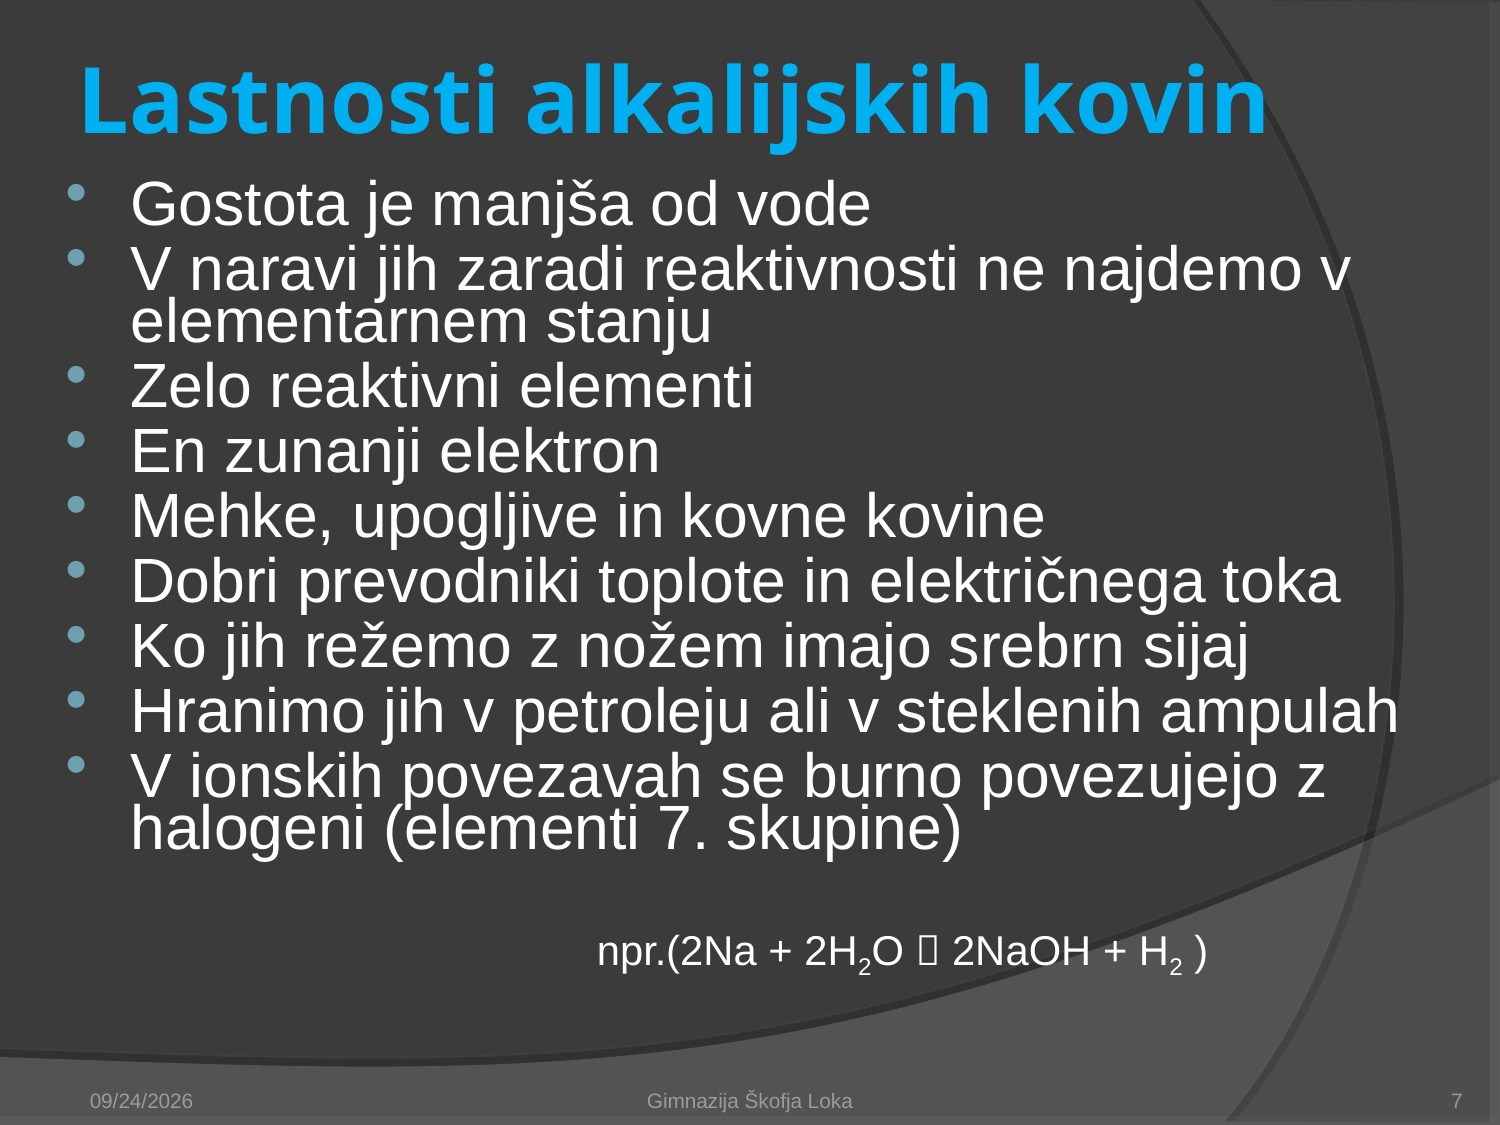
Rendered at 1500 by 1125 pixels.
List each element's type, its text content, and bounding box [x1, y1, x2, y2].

title Lastnosti alkalijskih kovin [70, 58, 1296, 175]
slide_number 05/31/2019 [75, 1053, 425, 1114]
slide_number <number> [1337, 1053, 1463, 1114]
footer Gimnazija Škofja Loka [512, 1053, 988, 1114]
list Gostota je manjša od vode V naravi jih zaradi reaktivnosti ne najdemo v elementarnem stanju Zelo reaktivni elementi En zunanji elektron Mehke, upogljive in kovne kovine Dobri prevodniki toplote in električnega toka Ko jih režemo z nožem imajo srebrn sijaj Hranimo jih v petroleju ali v steklenih ampulah V ionskih povezavah se burno povezujejo z halogeni (elementi 7. skupine) npr.(2Na + 2H2O  2NaOH + H2 ) [46, 175, 1477, 1090]
